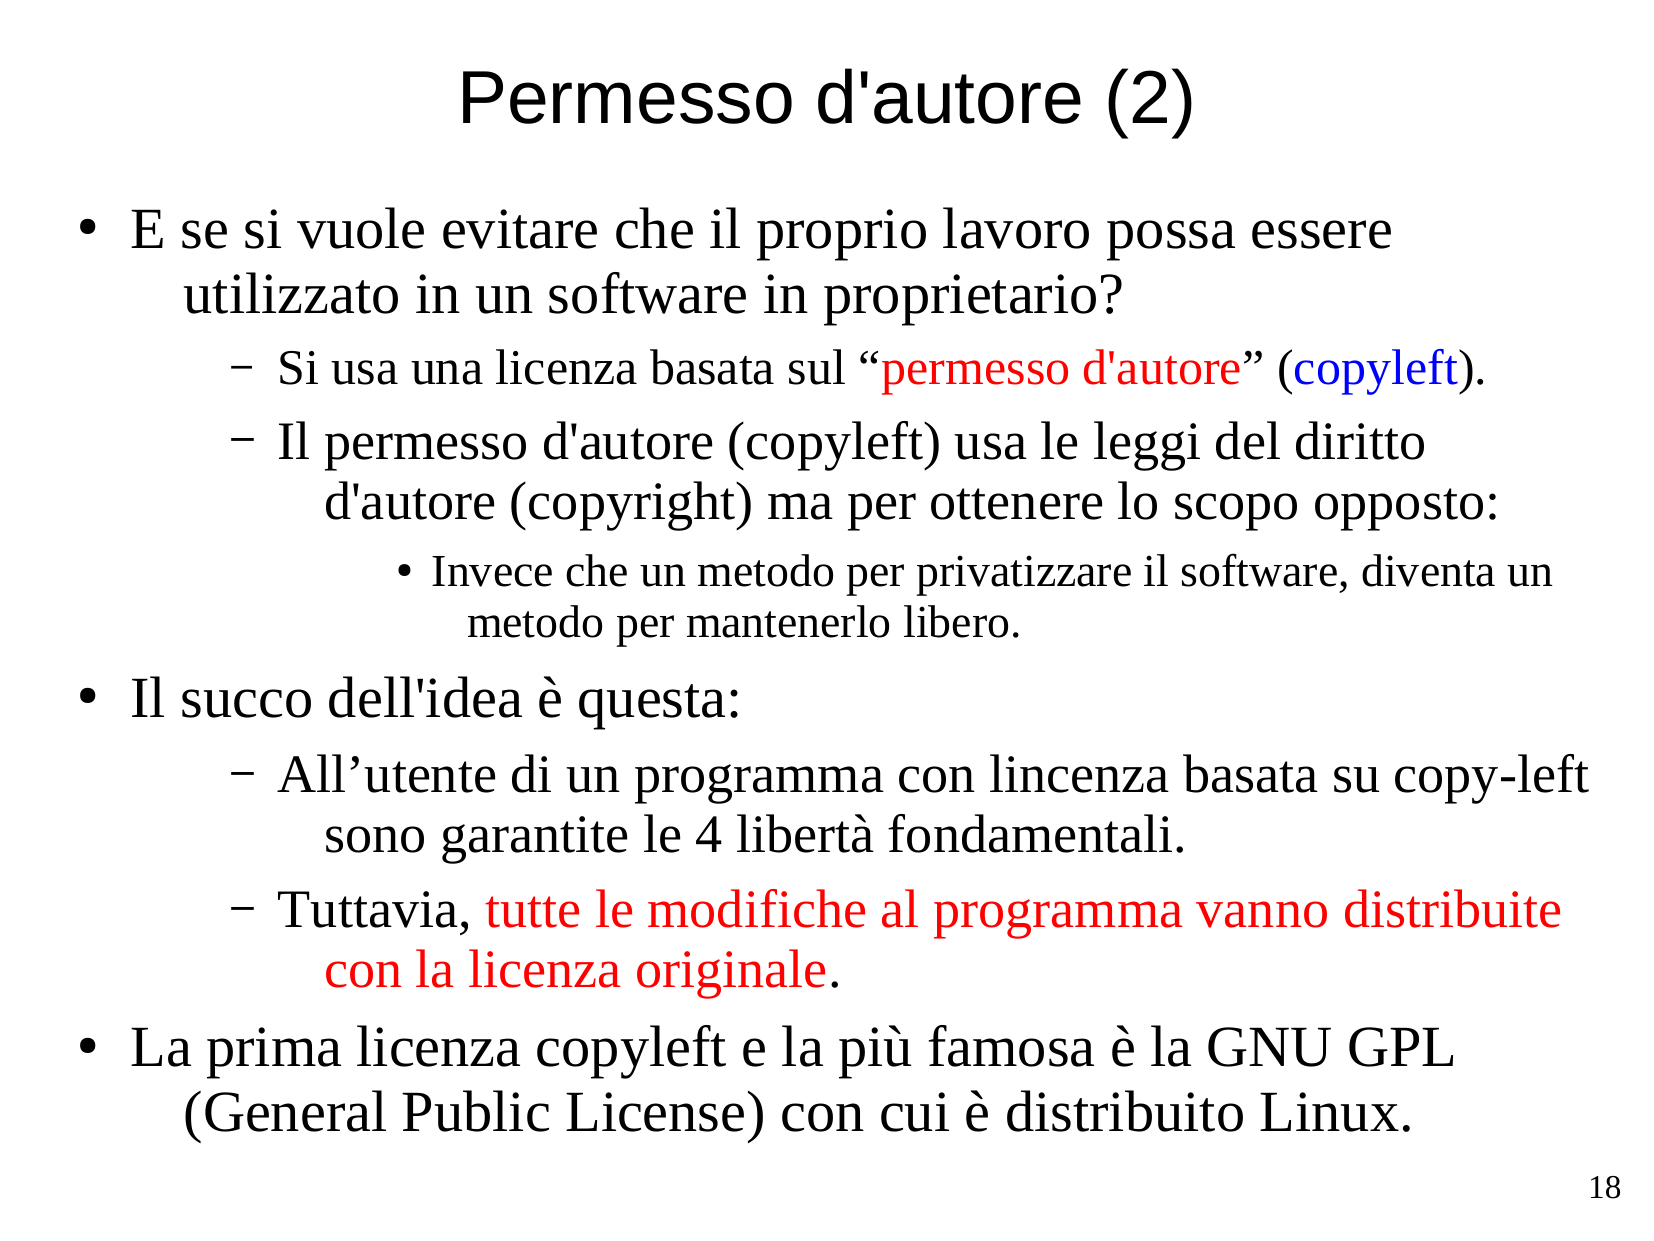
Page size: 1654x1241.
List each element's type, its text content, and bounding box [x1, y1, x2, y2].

title Permesso d'autore (2) [37, 30, 1617, 166]
list E se si vuole evitare che il proprio lavoro possa essere utilizzato in un software in proprietario? Si usa una licenza basata sul “permesso d'autore” (copyleft). Il permesso d'autore (copyleft) usa le leggi del diritto d'autore (copyright) ma per ottenere lo scopo opposto: Invece che un metodo per privatizzare il software, diventa un metodo per mantenerlo libero. Il succo dell'idea è questa: All’utente di un programma con lincenza basata su copy-left sono garantite le 4 libertà fondamentali. Tuttavia, tutte le modifiche al programma vanno distribuite con la licenza originale. La prima licenza copyleft e la più famosa è la GNU GPL (General Public License) con cui è distribuito Linux. [42, 196, 1612, 1187]
